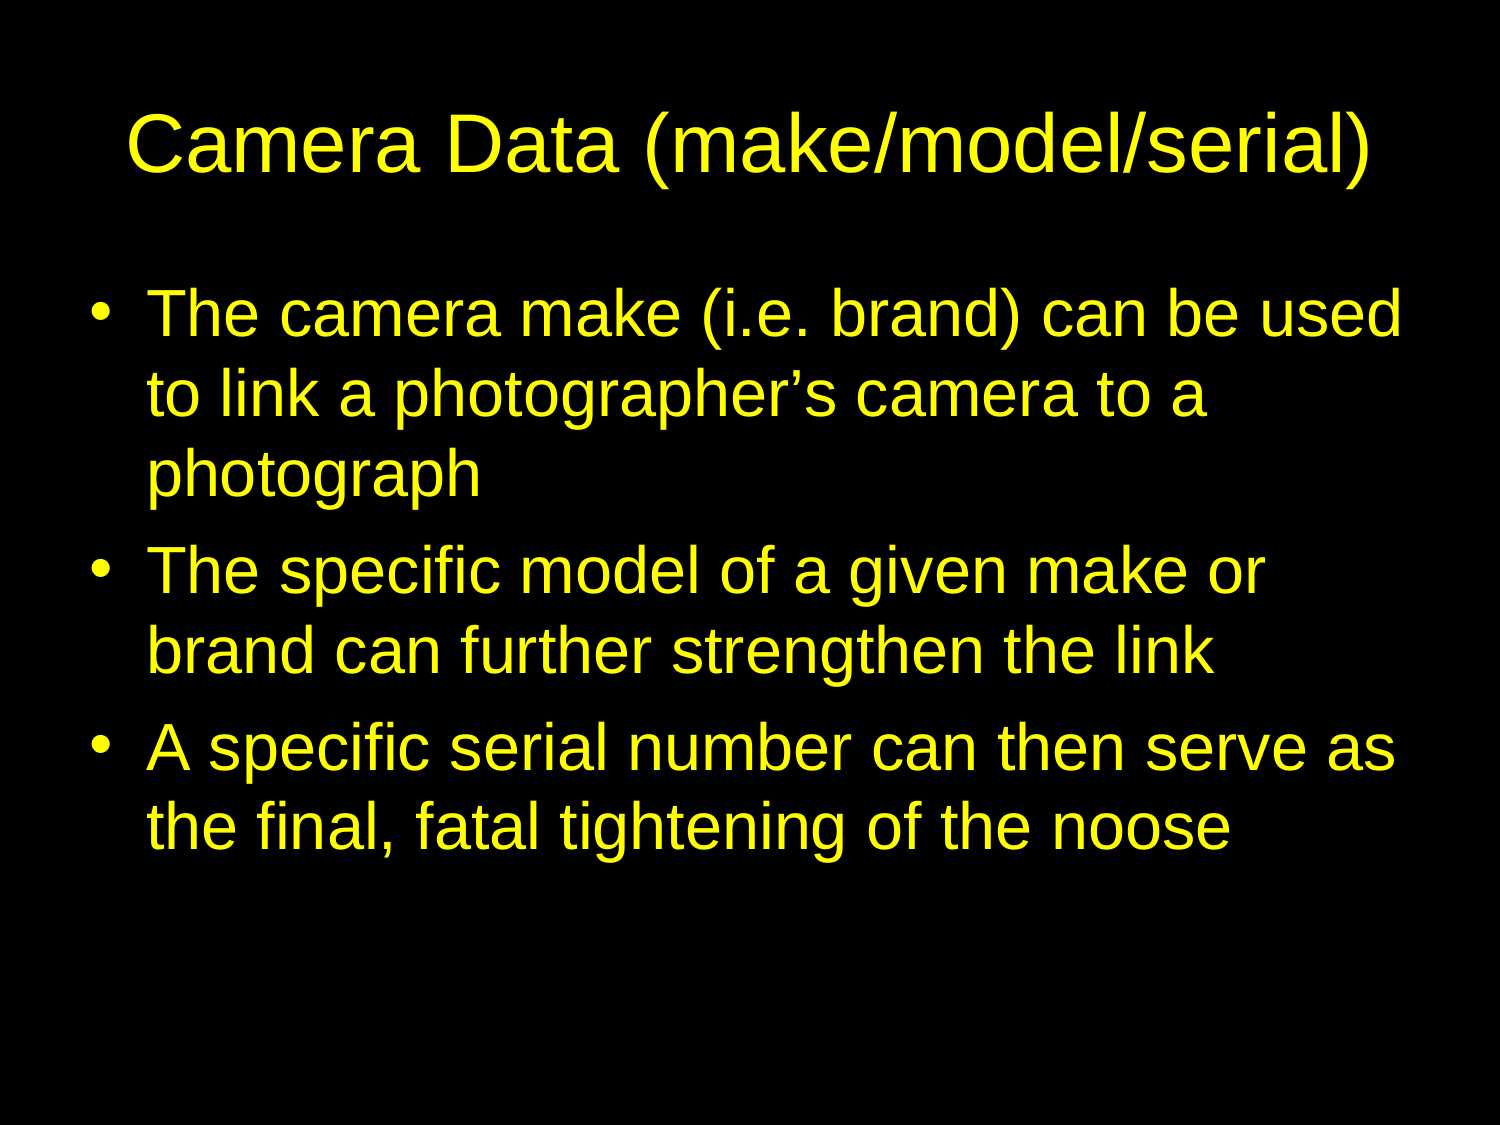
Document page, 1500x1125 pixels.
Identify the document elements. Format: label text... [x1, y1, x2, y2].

title Camera Data (make/model/serial) [75, 45, 1426, 233]
list The camera make (i.e. brand) can be used to link a photographer’s camera to a photograph The specific model of a given make or brand can further strengthen the link A specific serial number can then serve as the final, fatal tightening of the noose [75, 262, 1426, 1006]
